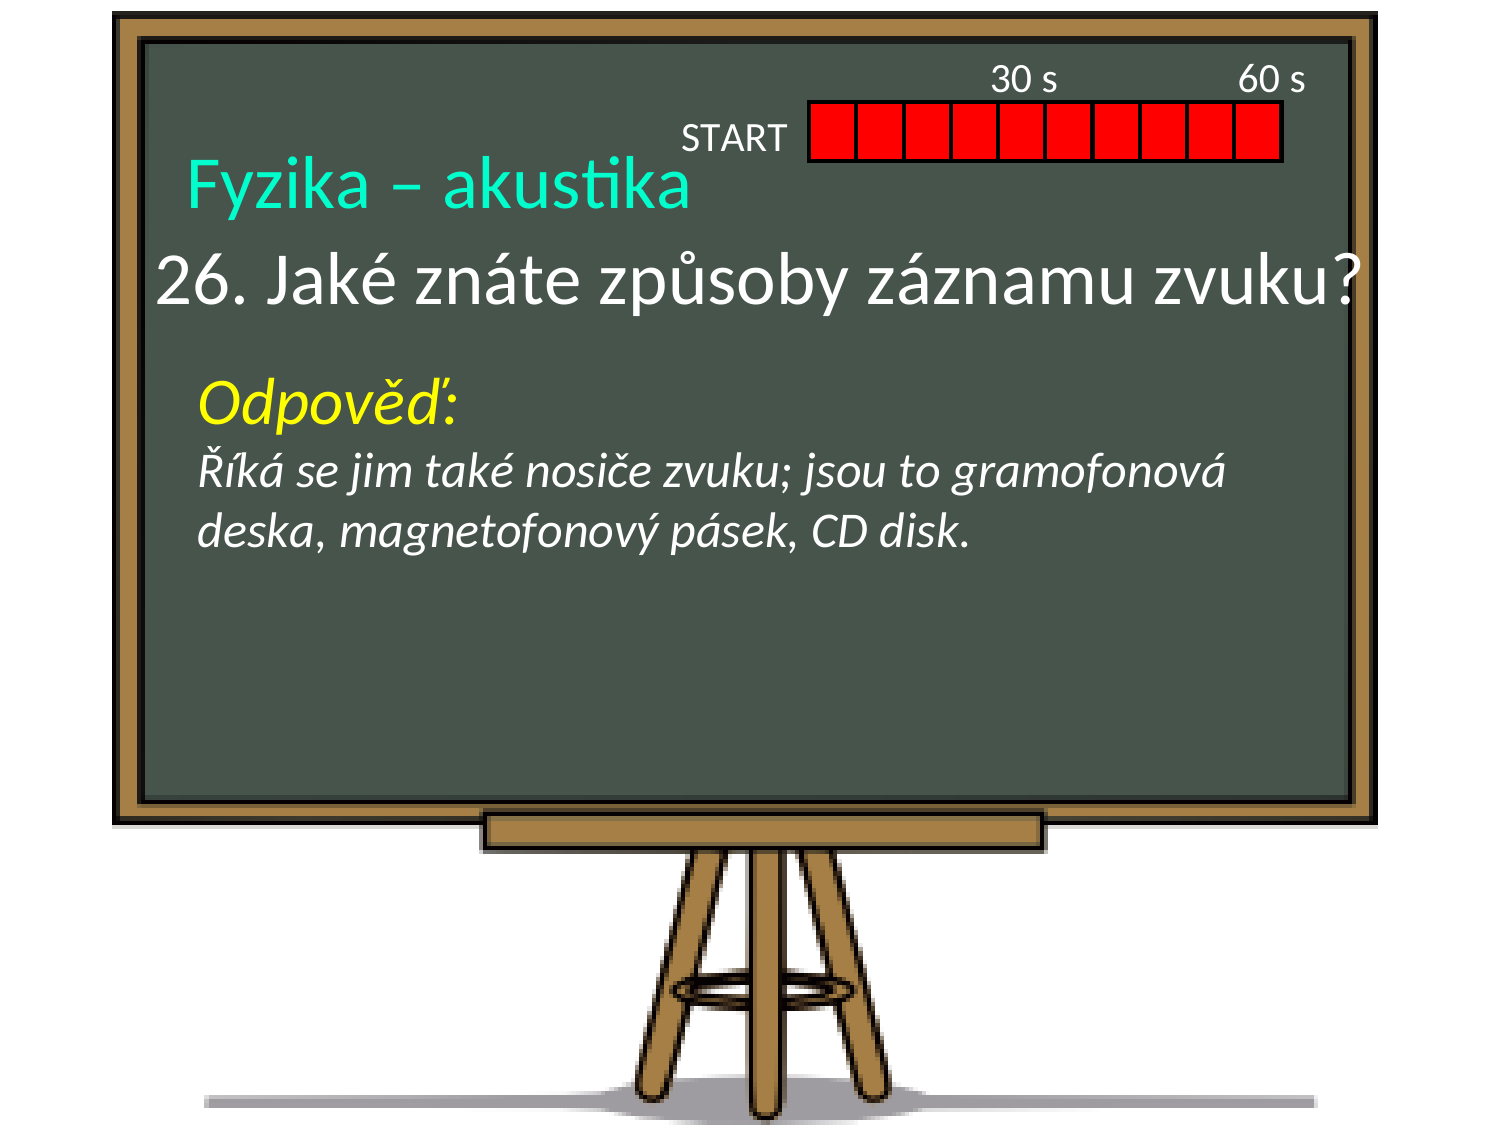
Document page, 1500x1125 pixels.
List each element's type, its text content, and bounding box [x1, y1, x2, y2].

text_box 26. Jaké znáte způsoby záznamu zvuku? [139, 221, 1500, 418]
text_box START [666, 101, 803, 168]
picture [112, 11, 1378, 1125]
text_box 60 s [1222, 42, 1321, 109]
text_box Odpověď: Říká se jim také nosiče zvuku; jsou to gramofonová deska, magnetofonový pásek, CD disk. [183, 349, 1329, 986]
text_box Fyzika – akustika [171, 125, 709, 231]
text_box [809, 101, 1282, 161]
text_box 30 s [975, 42, 1073, 109]
